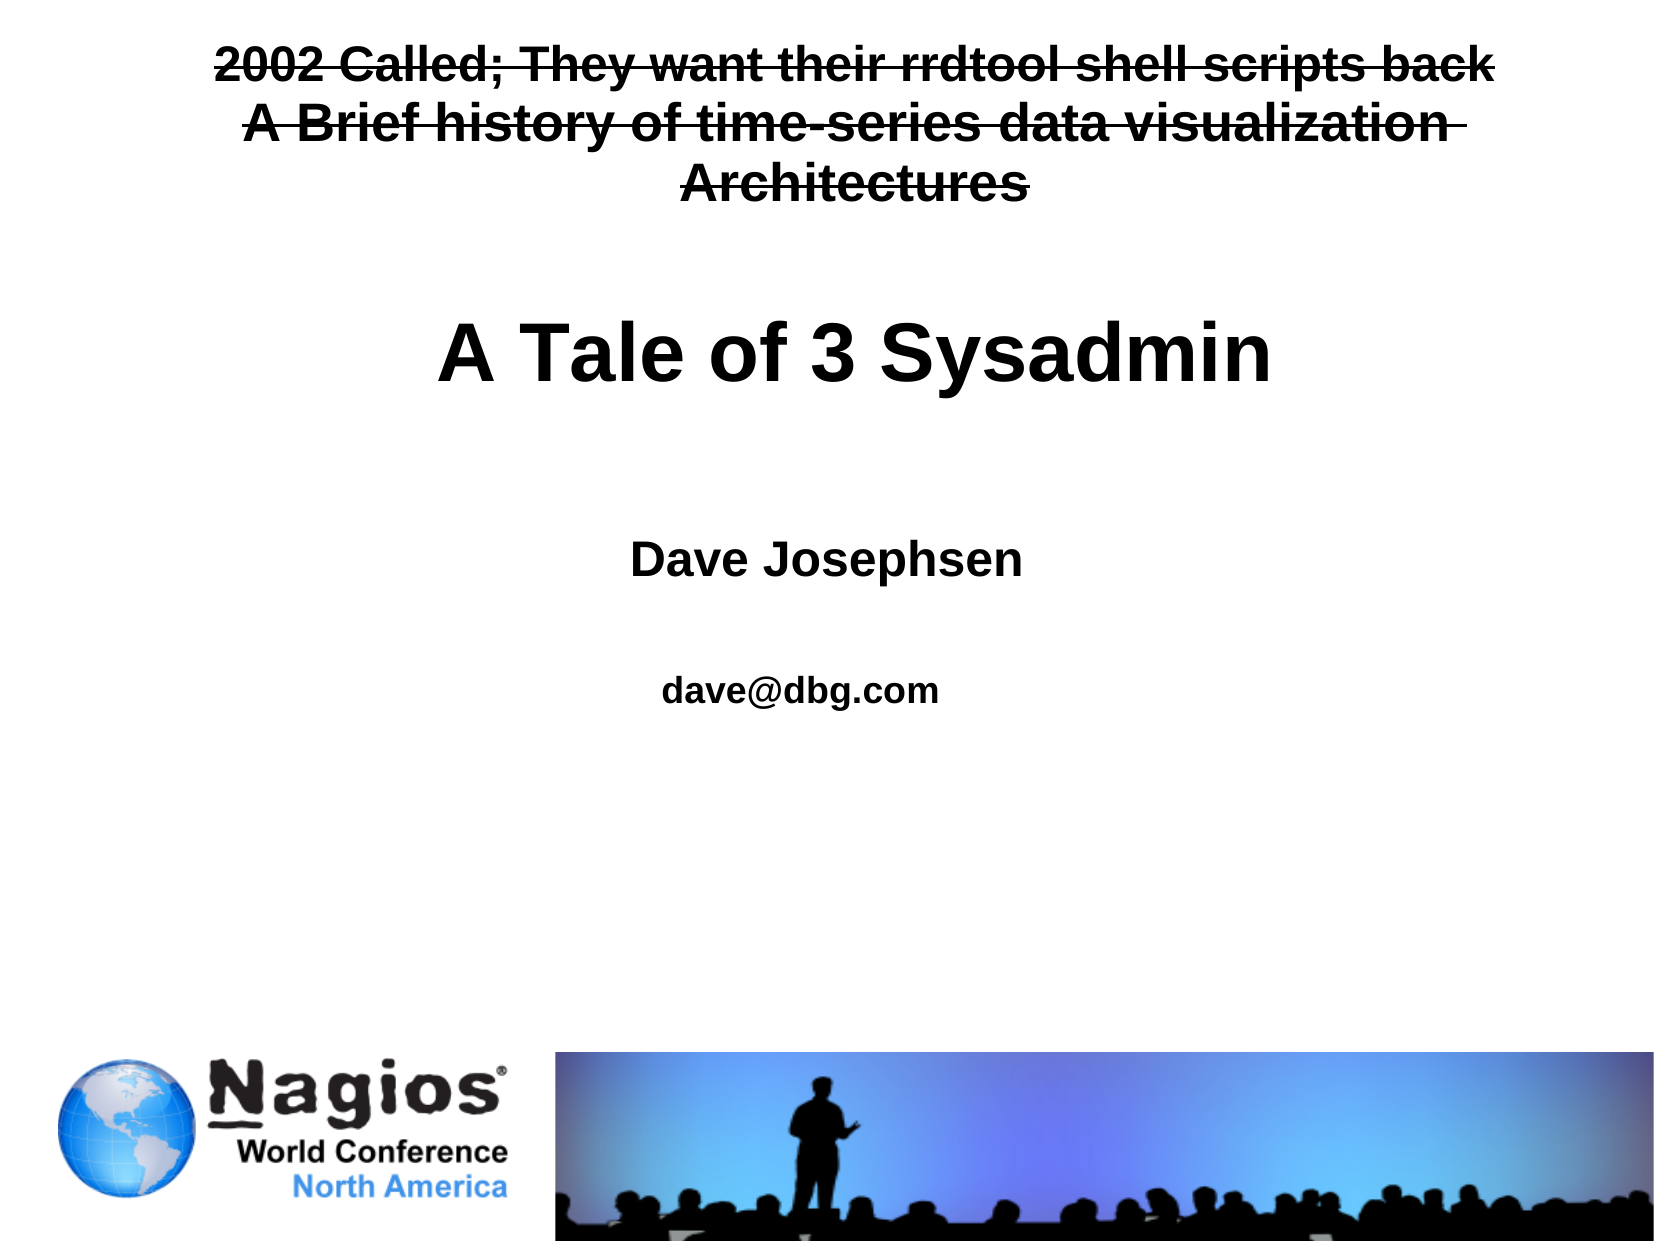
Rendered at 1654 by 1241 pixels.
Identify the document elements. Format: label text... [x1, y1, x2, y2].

picture [555, 1052, 1654, 1241]
text_box 2002 Called; They want their rrdtool shell scripts back A Brief history of time-series data visualization Architectures A Tale of 3 Sysadmin [198, 29, 1511, 460]
text_box dave@dbg.com [0, 662, 1628, 720]
picture [58, 1058, 509, 1228]
text_box Dave Josephsen [0, 523, 1654, 595]
